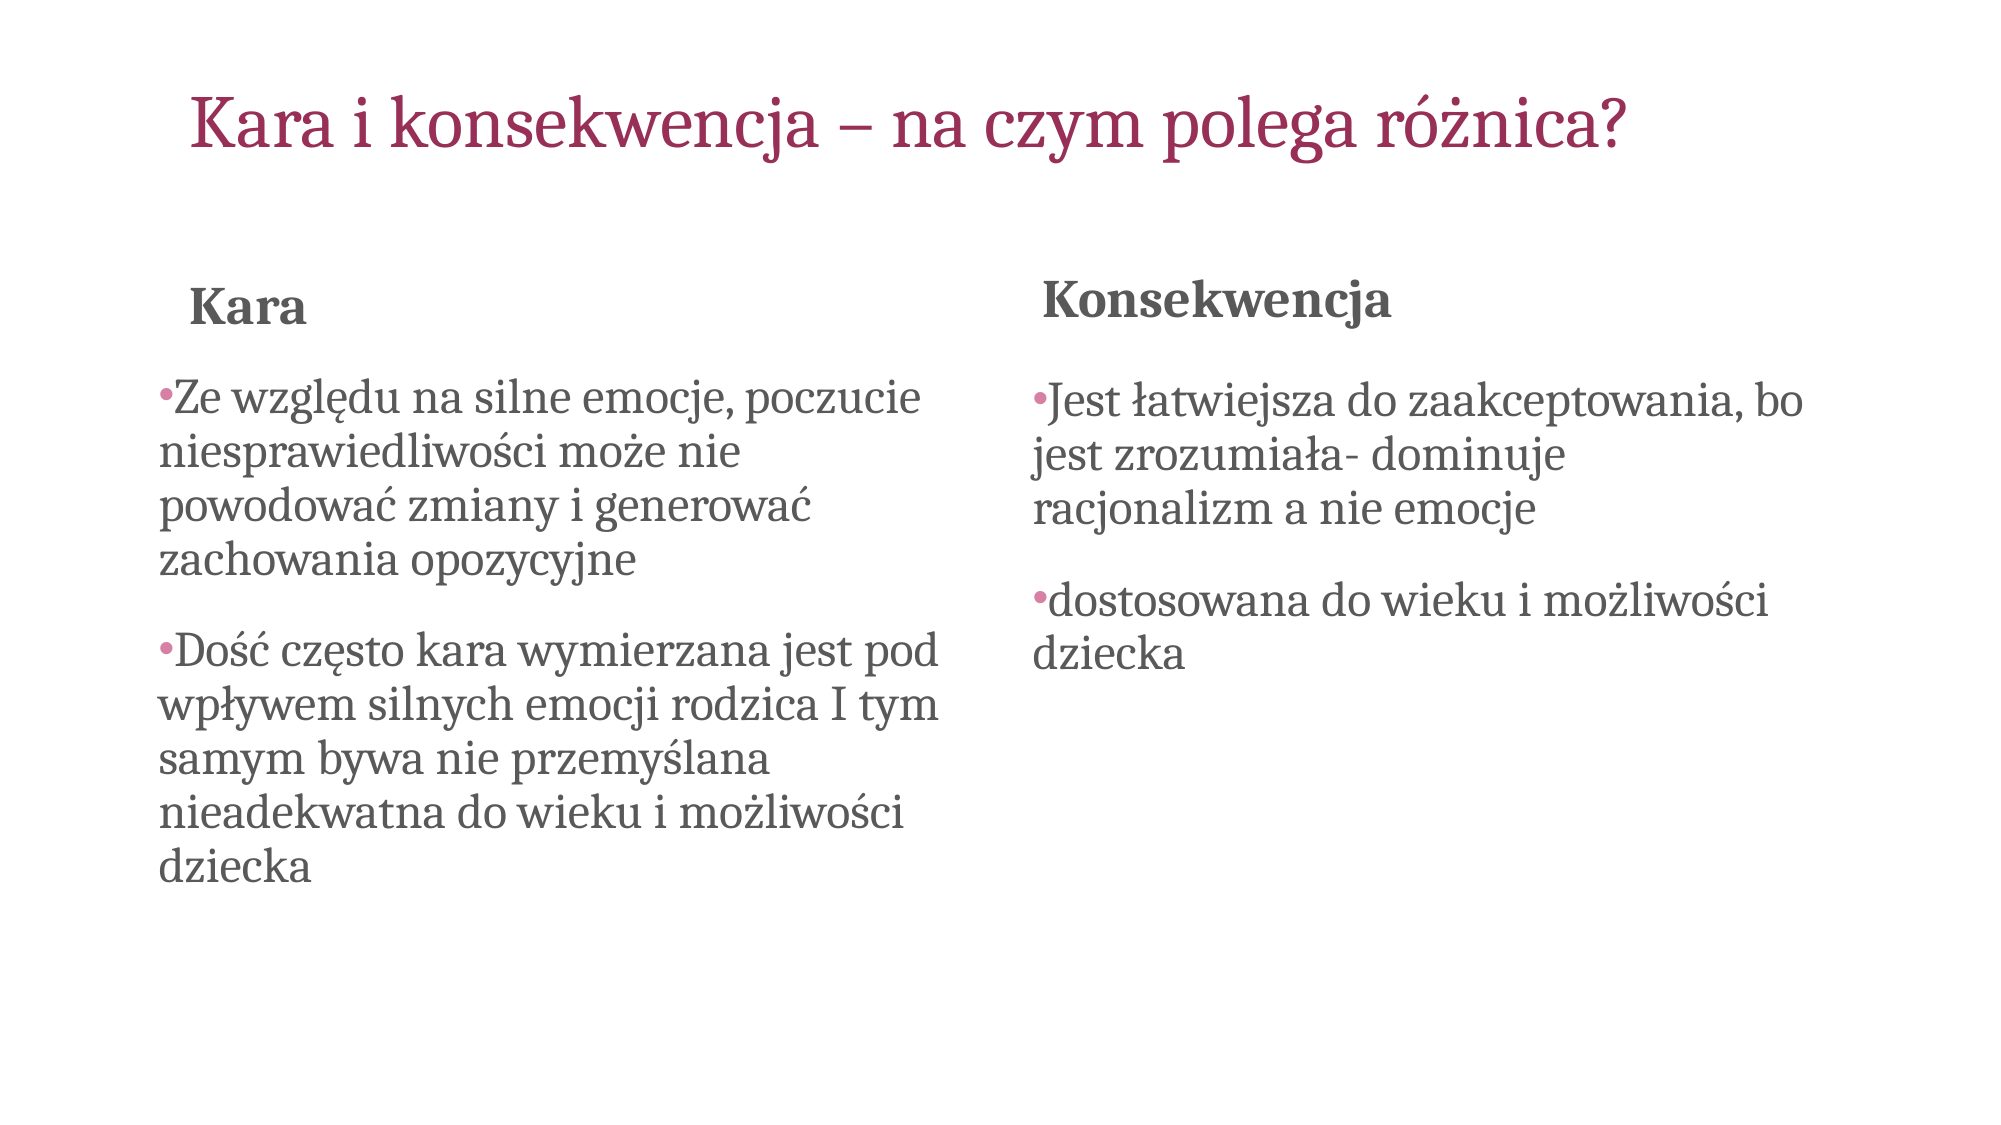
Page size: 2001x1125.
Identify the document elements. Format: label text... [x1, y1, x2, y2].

title Kara i konsekwencja – na czym polega różnica? [174, 75, 1825, 271]
list Jest łatwiejsza do zaakceptowania, bo jest zrozumiała- dominuje racjonalizm a nie emocje dostosowana do wieku i możliwości dziecka [1017, 366, 1831, 937]
list Konsekwencja [1027, 263, 1841, 367]
list Kara [174, 270, 988, 406]
list Ze względu na silne emocje, poczucie niesprawiedliwości może nie powodować zmiany i generować zachowania opozycyjne Dość często kara wymierzana jest pod wpływem silnych emocji rodzica I tym samym bywa nie przemyślana nieadekwatna do wieku i możliwości dziecka [143, 362, 957, 934]
